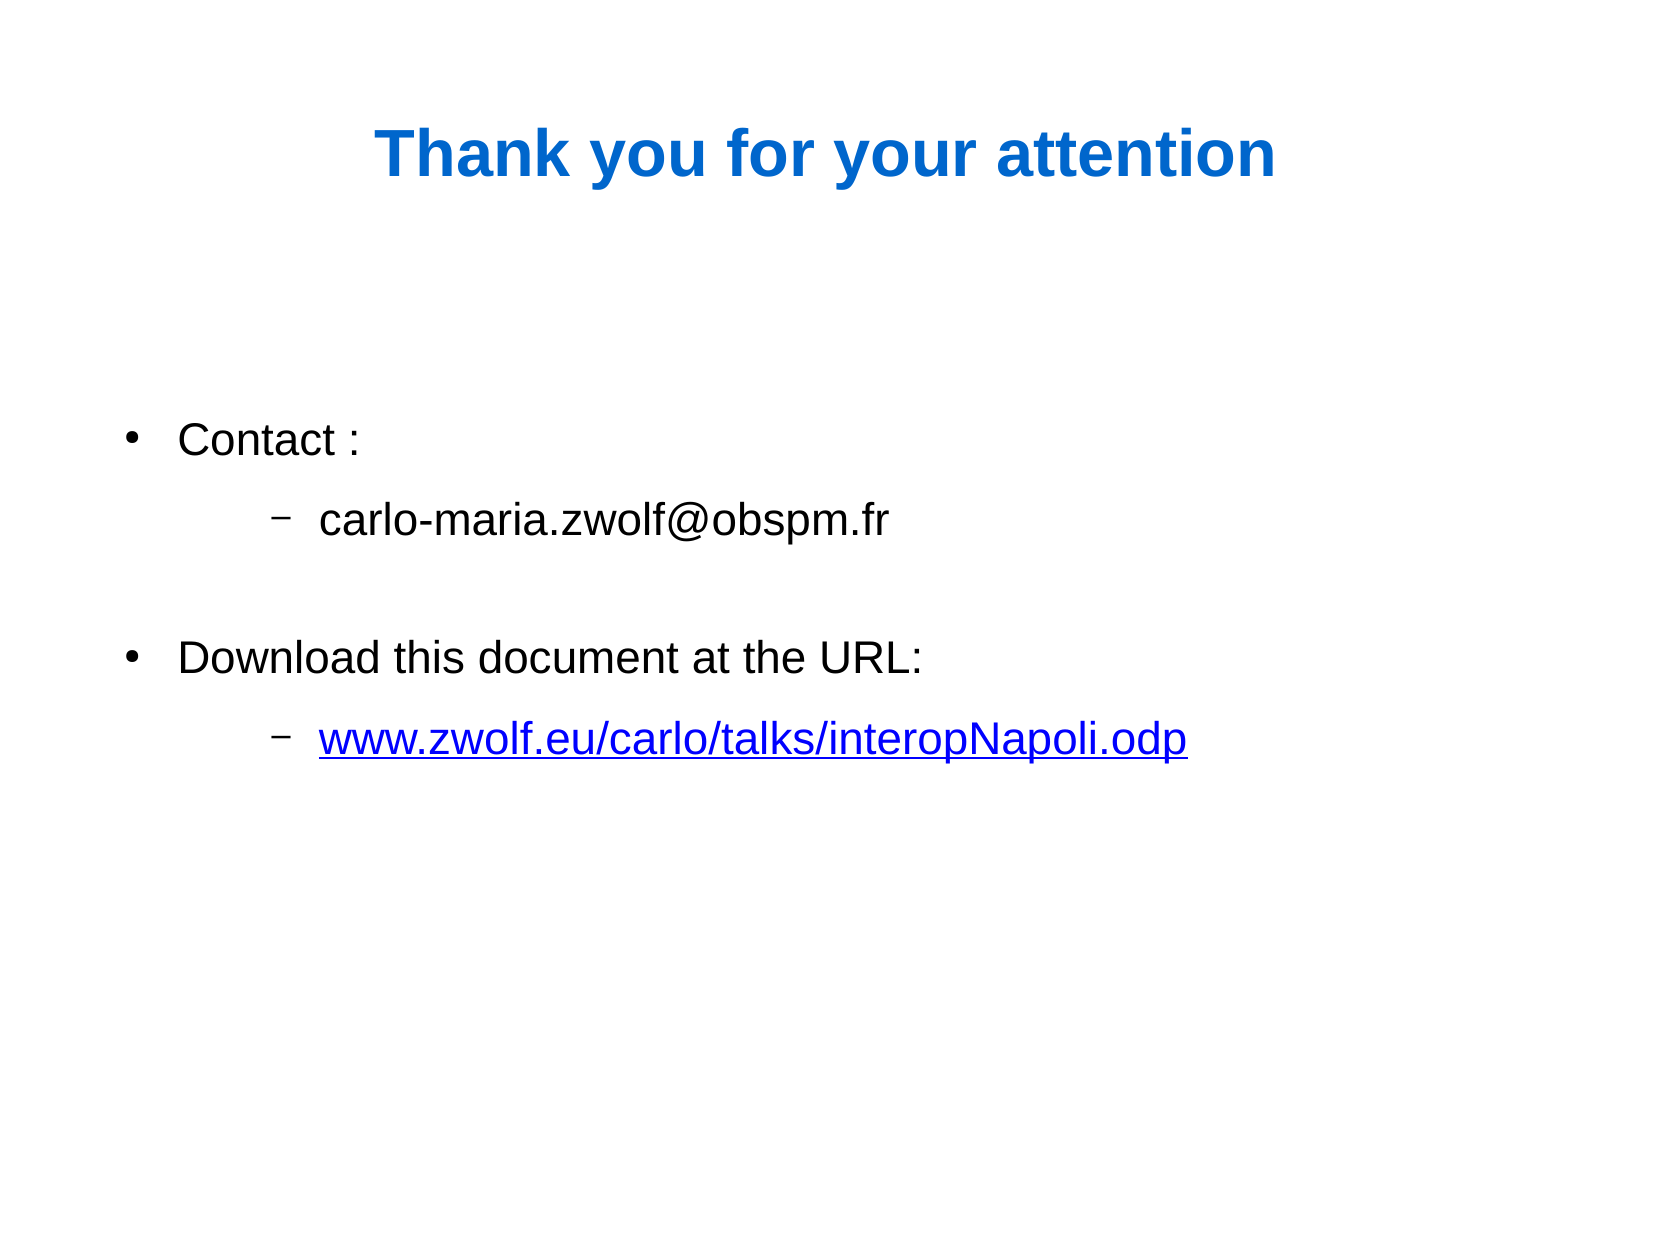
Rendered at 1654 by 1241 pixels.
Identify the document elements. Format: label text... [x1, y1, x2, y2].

title Thank you for your attention [82, 49, 1571, 257]
list Contact : carlo-maria.zwolf@obspm.fr Download this document at the URL: www.zwolf.eu/carlo/talks/interopNapoli.odp [106, 413, 1595, 824]
